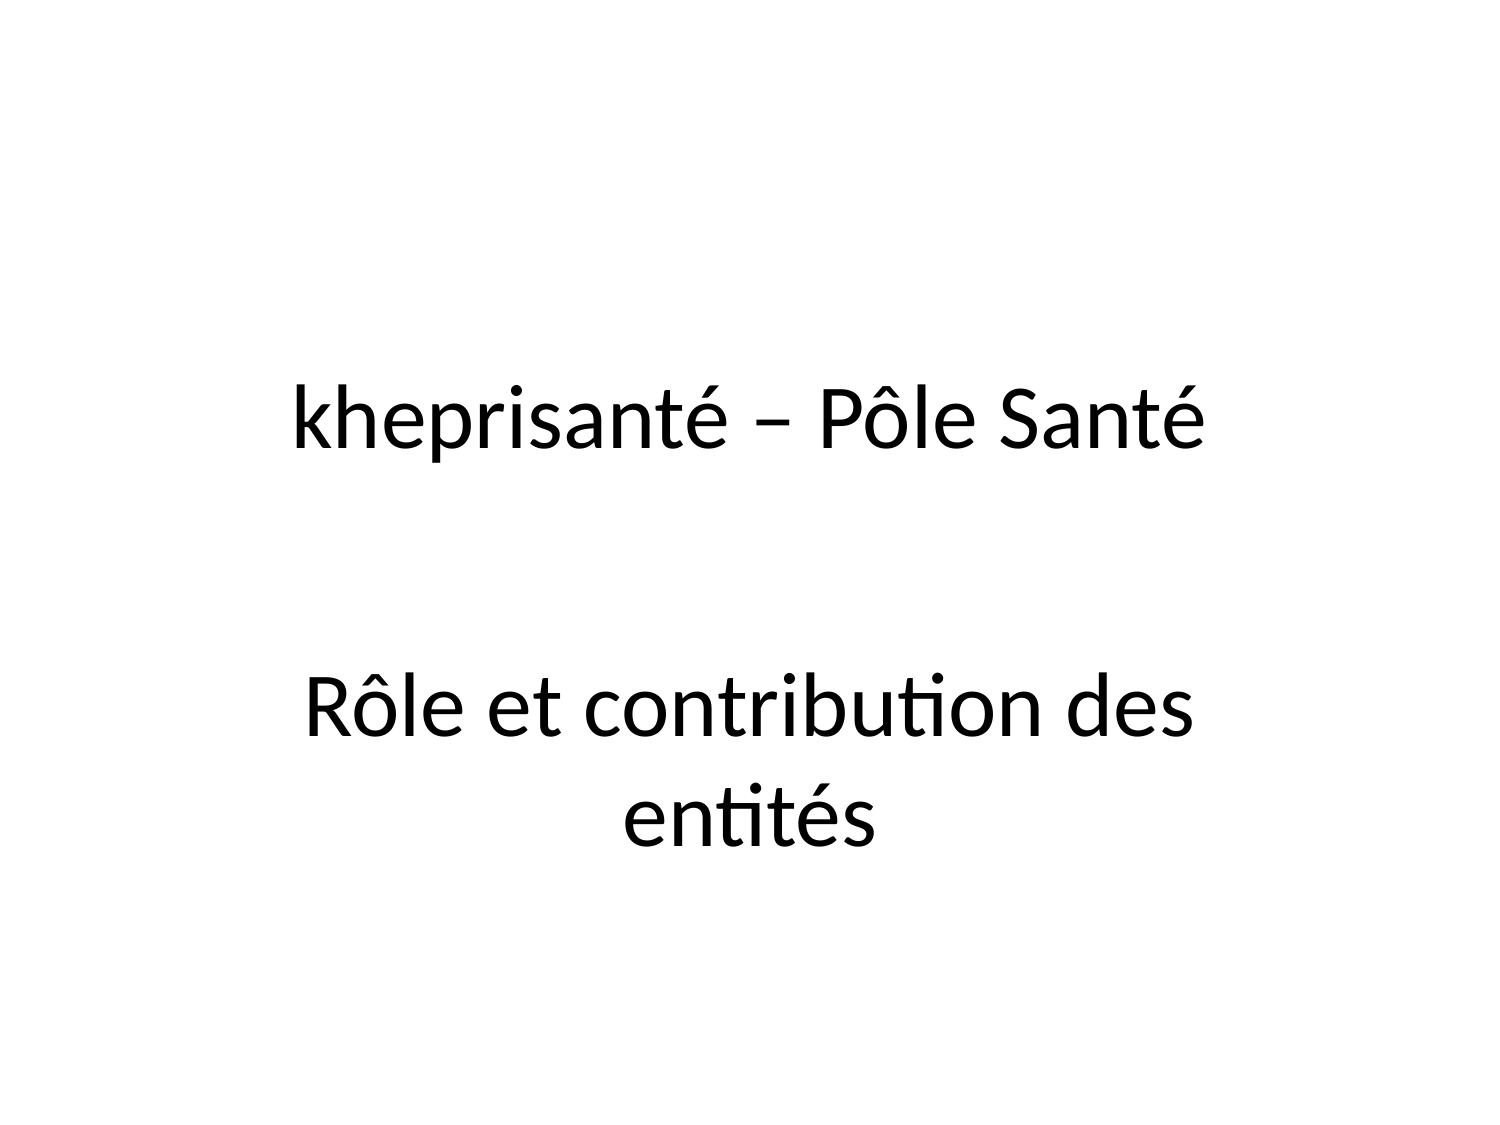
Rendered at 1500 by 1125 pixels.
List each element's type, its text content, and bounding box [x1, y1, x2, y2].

title kheprisanté – Pôle Santé [112, 349, 1388, 591]
subtitle Rôle et contribution des entités [225, 637, 1275, 925]
